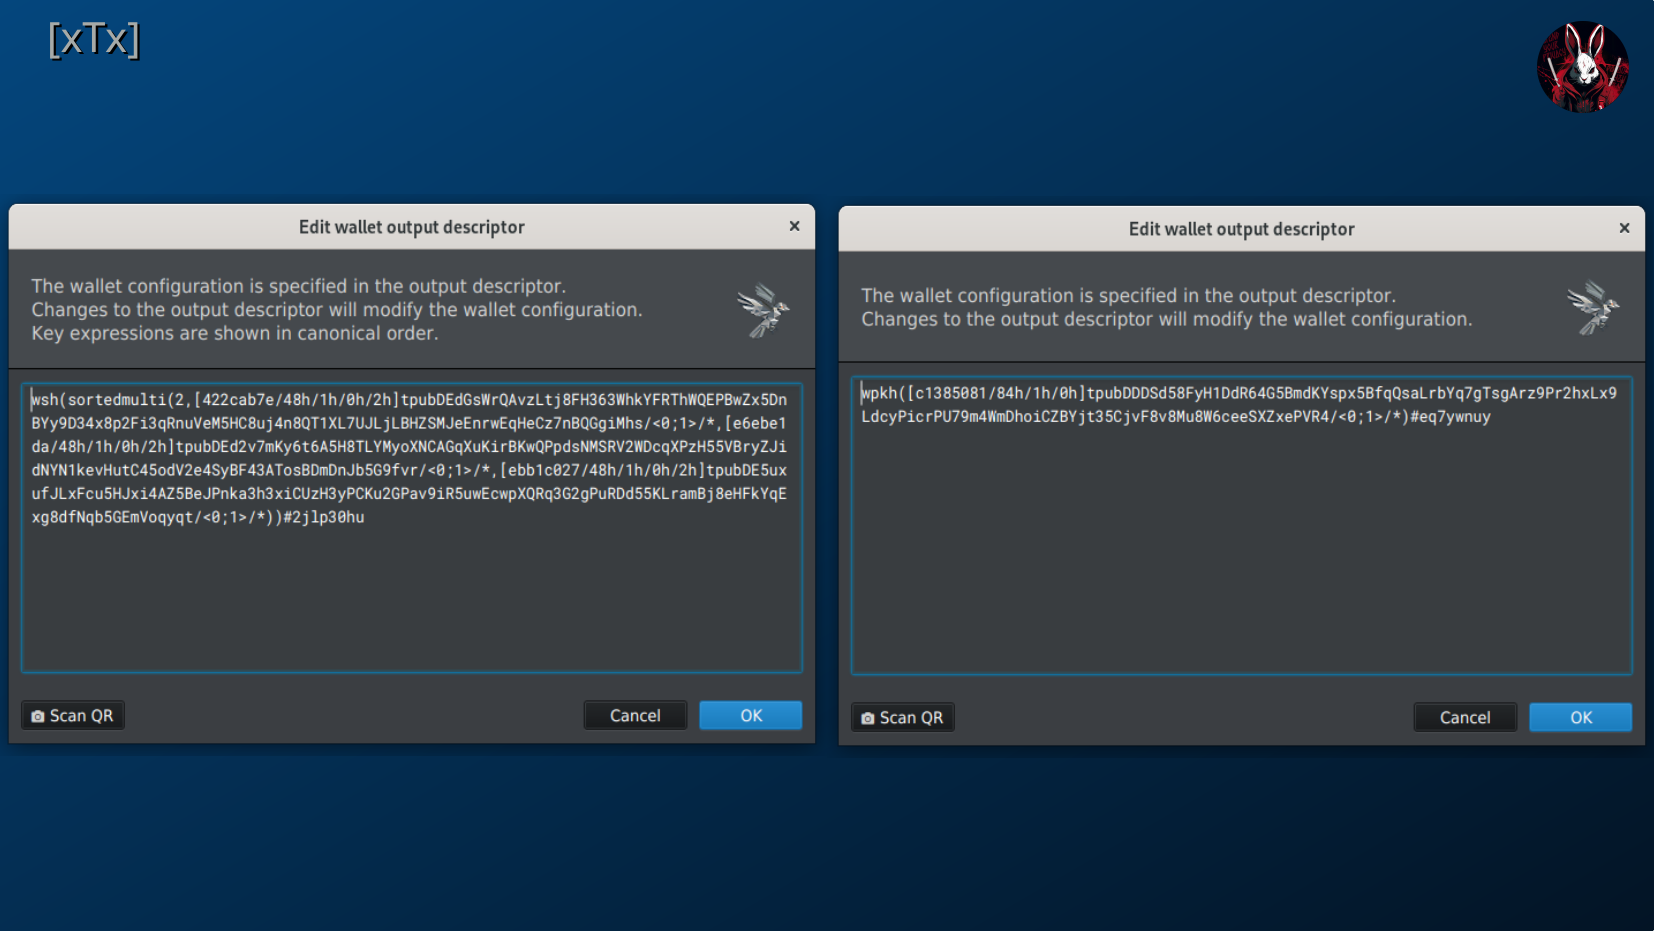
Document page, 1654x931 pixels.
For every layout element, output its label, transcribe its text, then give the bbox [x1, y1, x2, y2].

picture [1537, 21, 1629, 113]
picture [0, 194, 1654, 758]
text_box [xTx] [0, 0, 188, 76]
